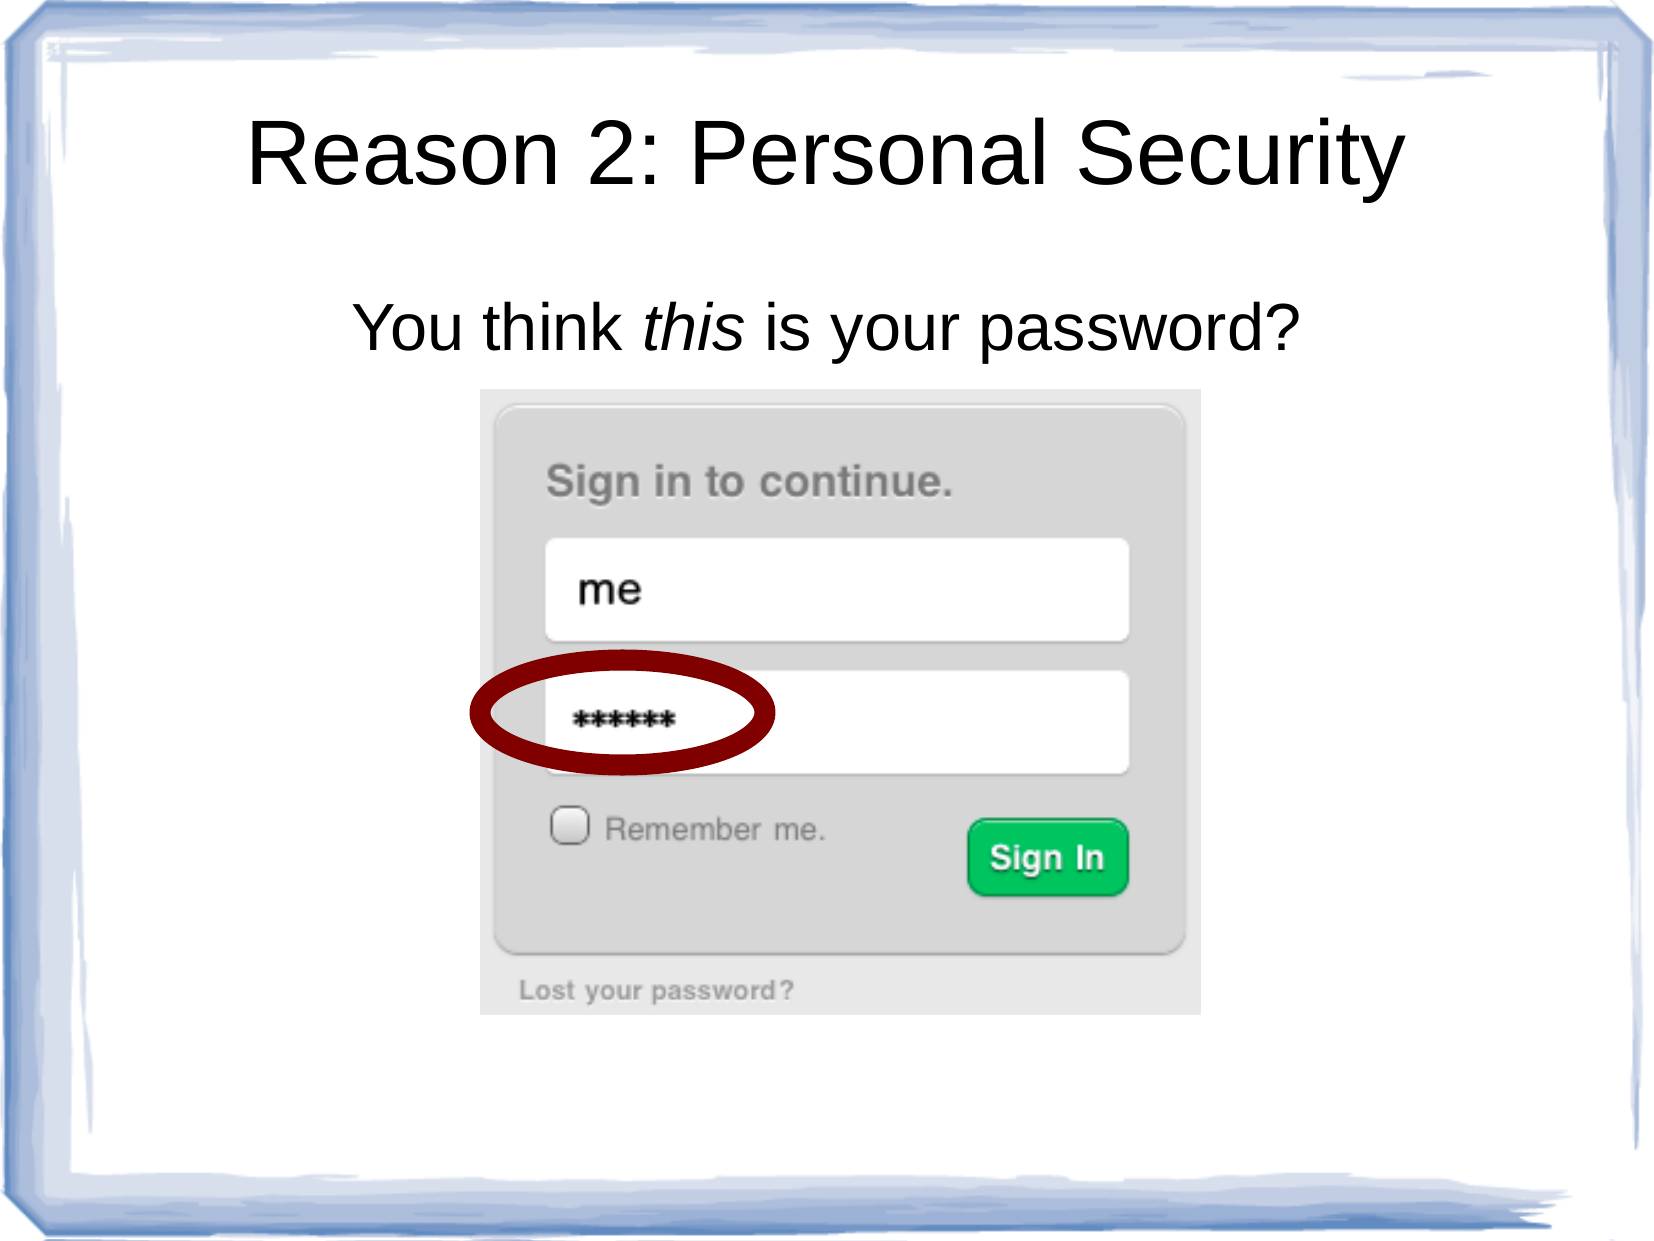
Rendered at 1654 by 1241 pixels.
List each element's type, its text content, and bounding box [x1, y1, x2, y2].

list You think this is your password? [82, 290, 1571, 1109]
title Reason 2: Personal Security [82, 49, 1571, 257]
picture [0, 0, 1654, 1241]
